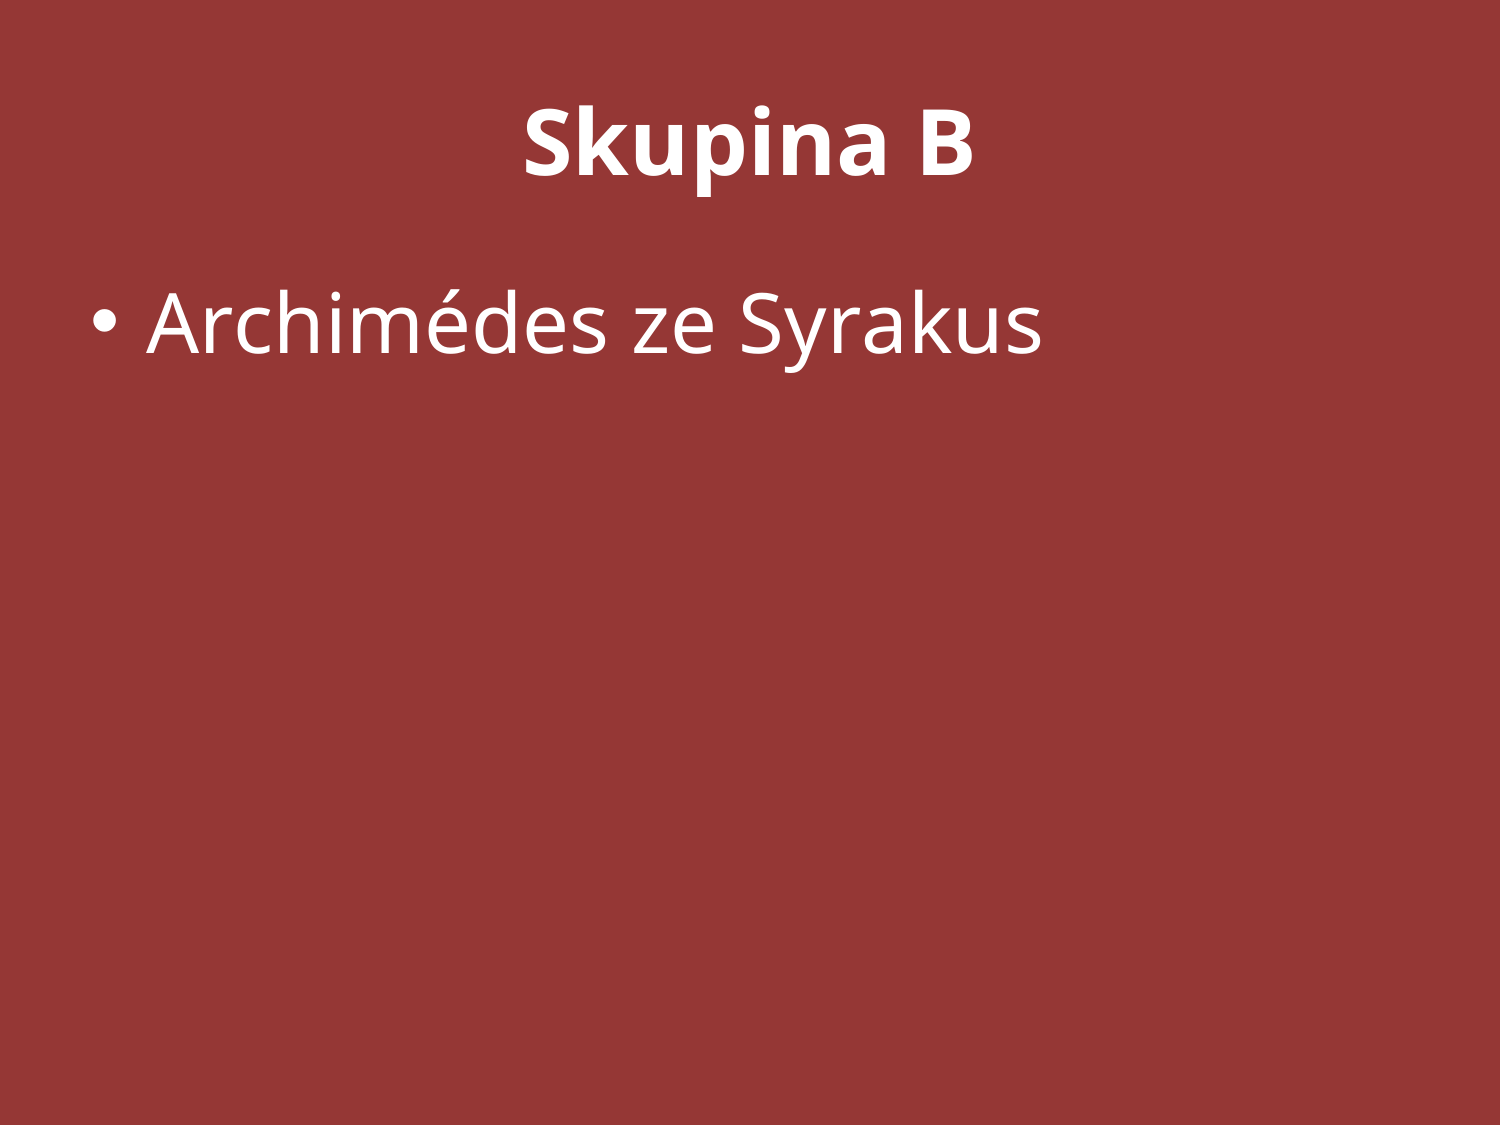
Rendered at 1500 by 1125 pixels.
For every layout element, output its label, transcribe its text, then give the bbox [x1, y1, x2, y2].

title Skupina B [75, 45, 1426, 233]
list Archimédes ze Syrakus [75, 262, 1426, 1006]
